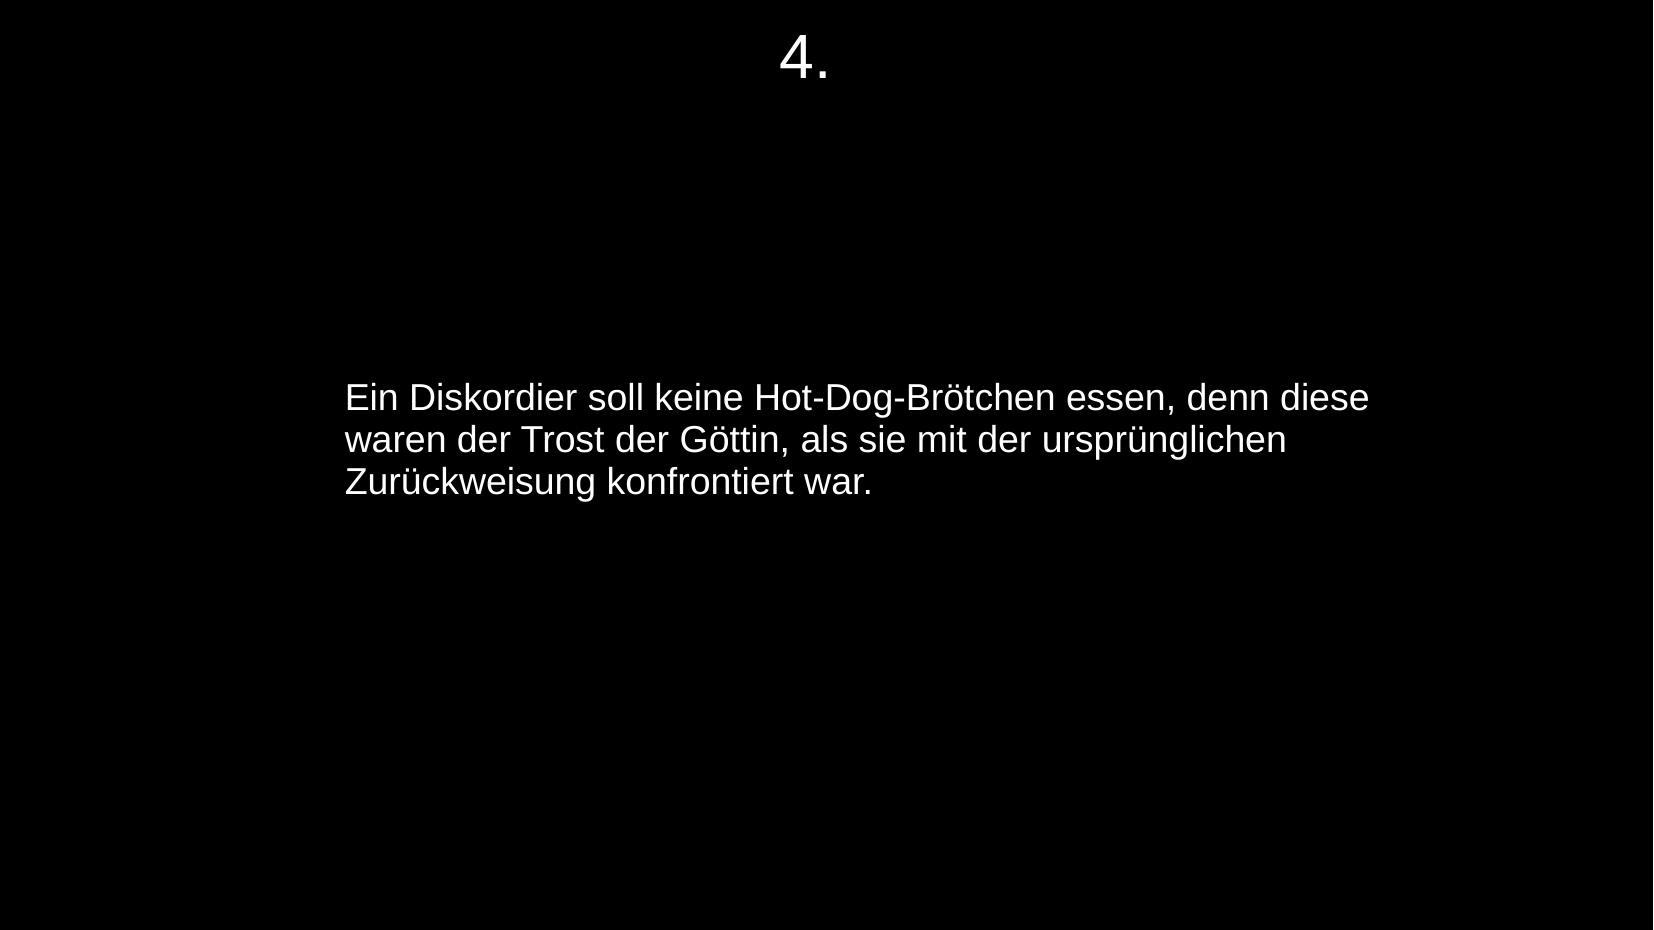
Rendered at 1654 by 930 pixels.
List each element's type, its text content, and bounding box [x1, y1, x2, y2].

text_box Ein Diskordier soll keine Hot-Dog-Brötchen essen, denn diese waren der Trost der Göttin, als sie mit der ursprünglichen Zurückweisung konfrontiert war. [330, 369, 1471, 511]
text_box 4. [275, 15, 1336, 100]
